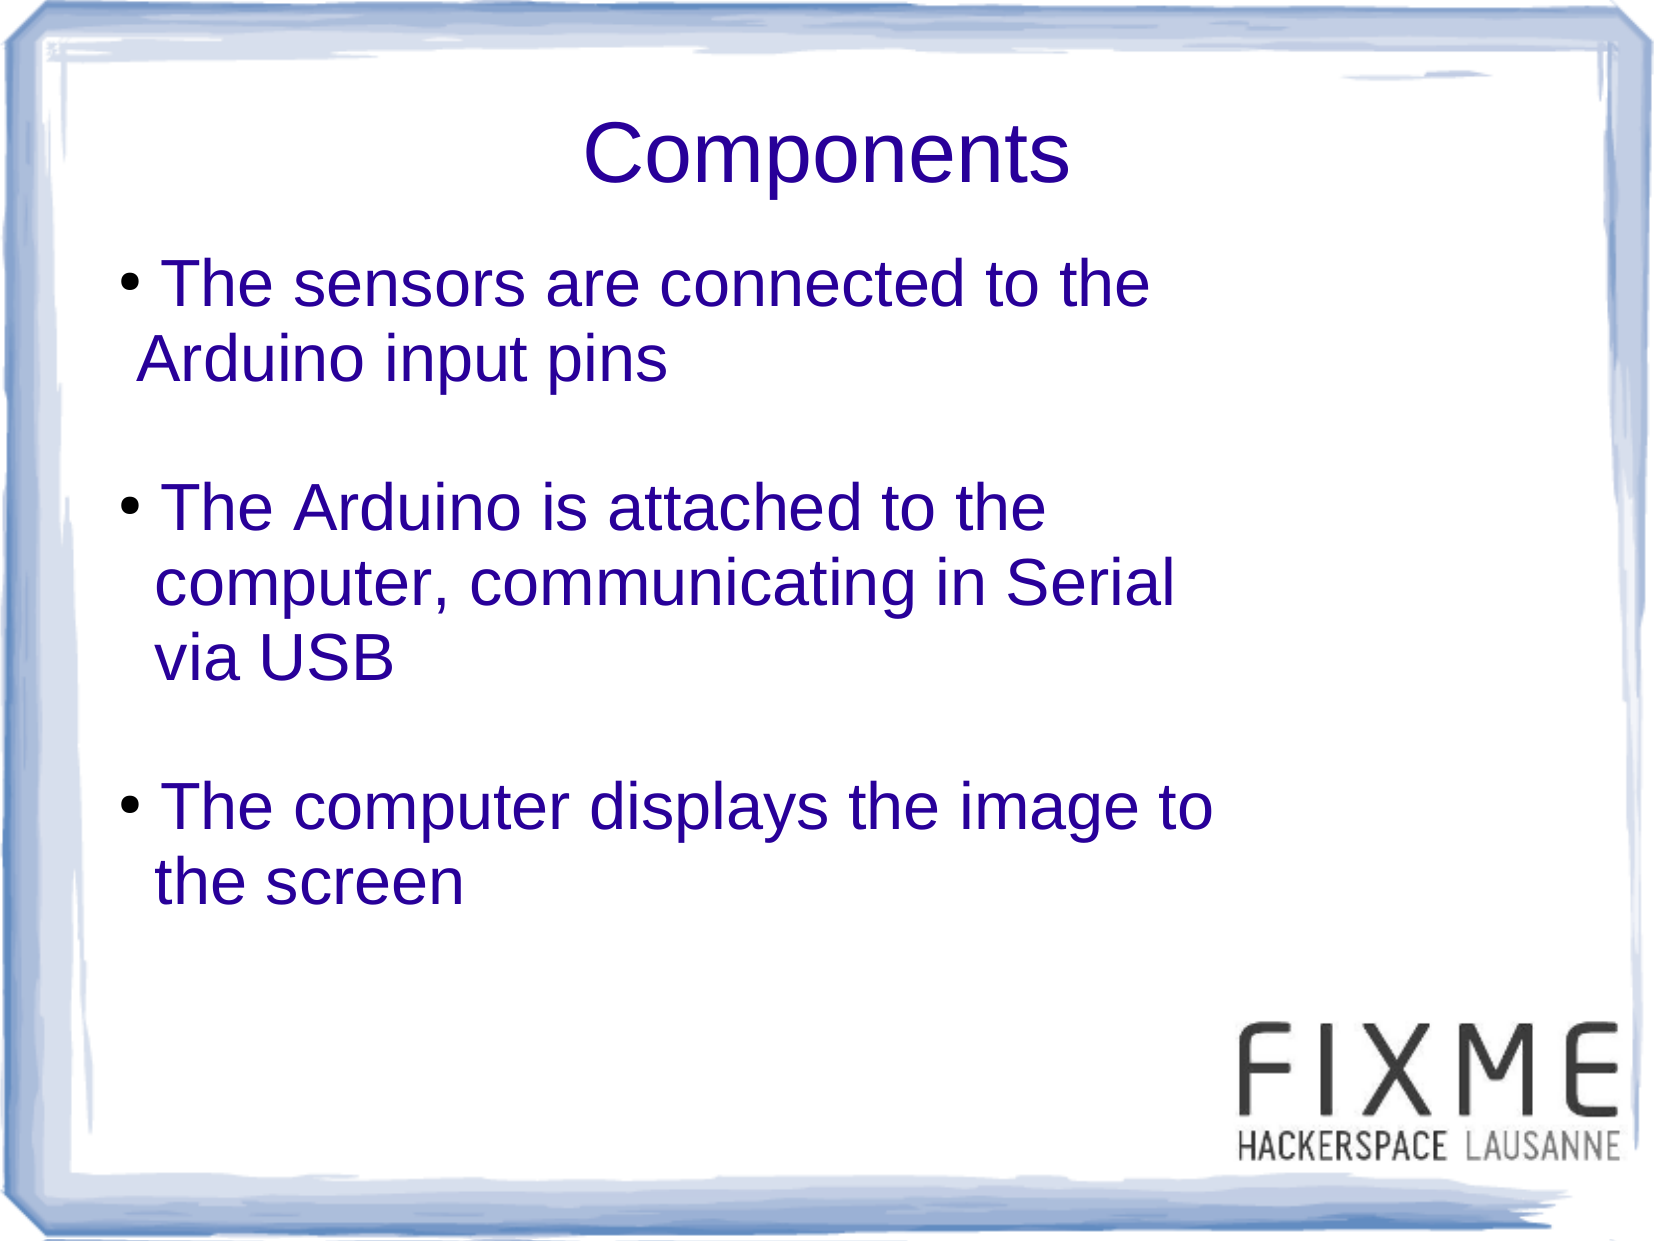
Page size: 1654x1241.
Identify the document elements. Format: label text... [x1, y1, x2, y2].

title Components [82, 49, 1571, 257]
picture [0, 0, 1654, 1241]
subtitle The sensors are connected to the Arduino input pins The Arduino is attached to the computer, communicating in Serial via USB The computer displays the image to the screen [118, 245, 1231, 919]
